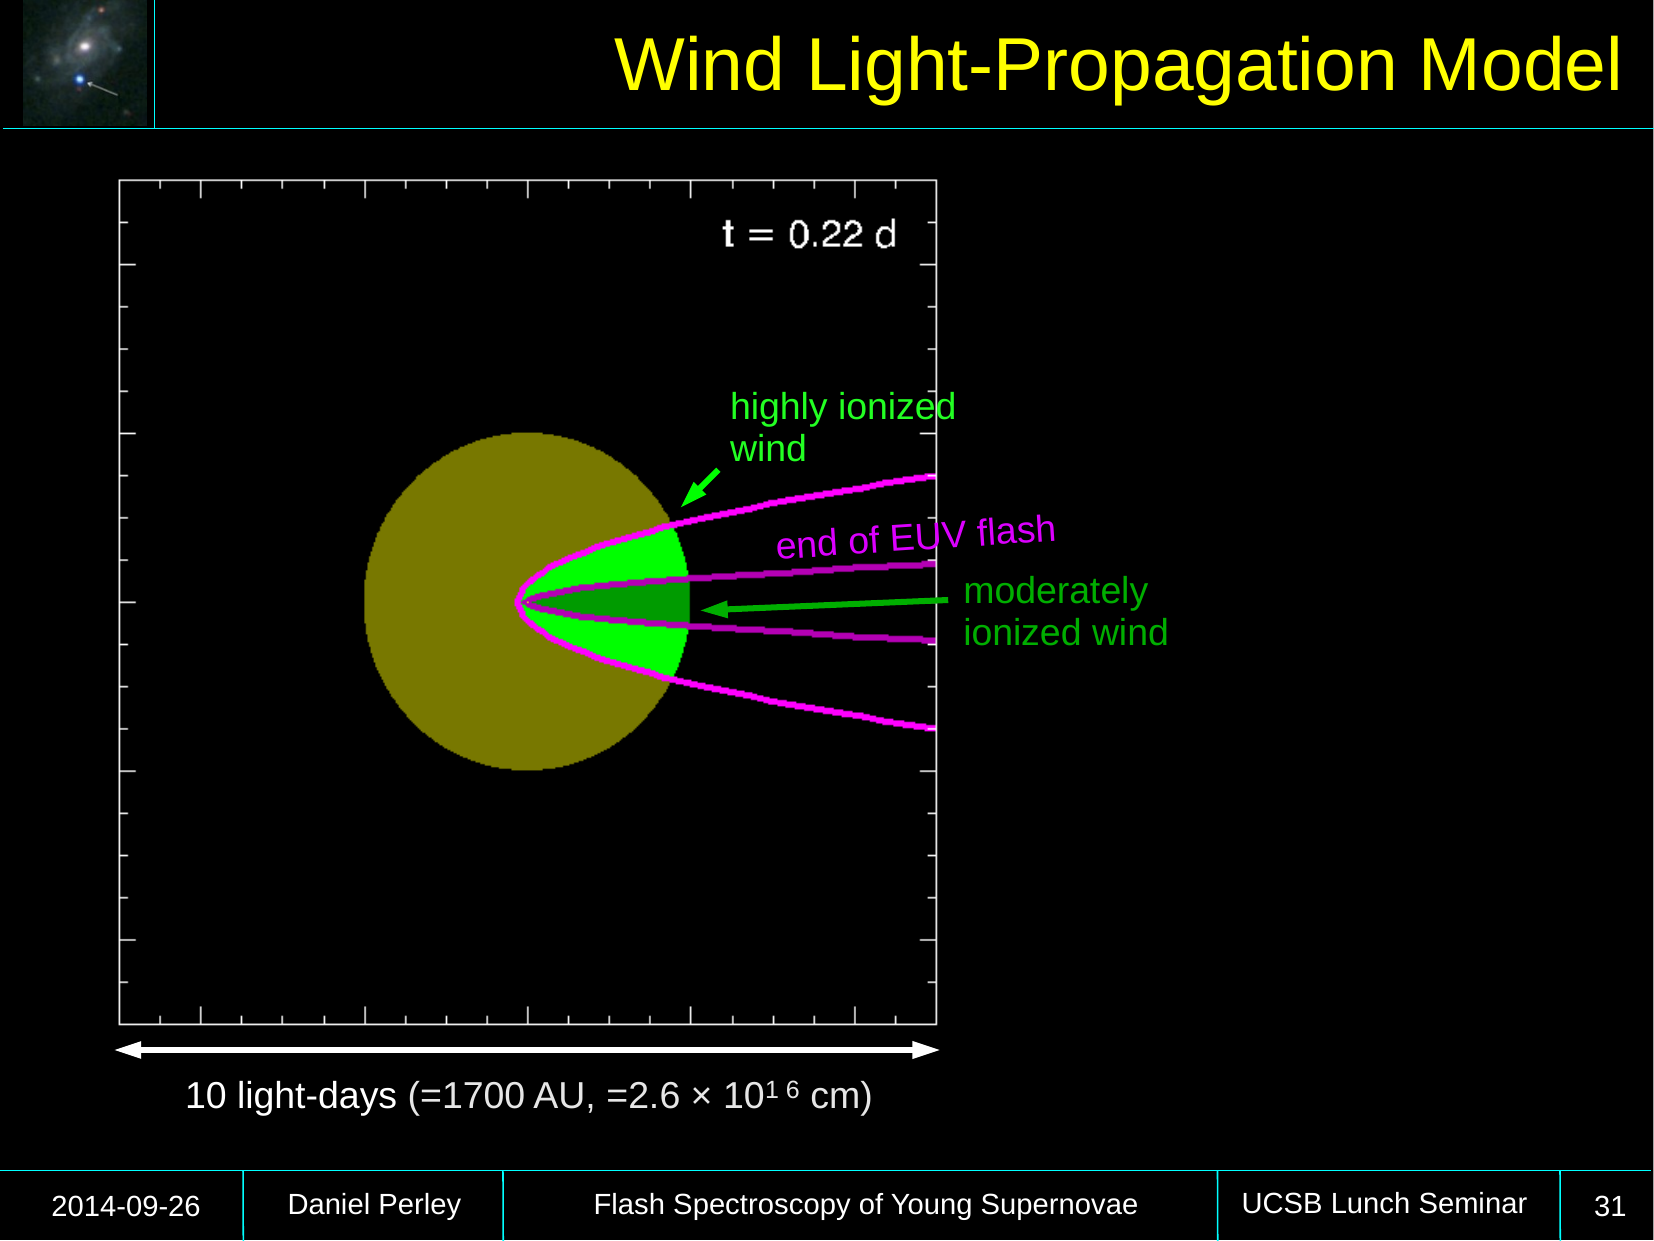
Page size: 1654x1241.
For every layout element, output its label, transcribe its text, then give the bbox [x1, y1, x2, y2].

text_box moderately ionized wind [945, 558, 1246, 664]
text_box highly ionized wind [712, 375, 1013, 480]
picture [25, 150, 964, 1088]
text_box 10 light-days (=1700 AU, =2.6 × 101 6 cm) [154, 1063, 905, 1128]
text_box end of EUV flash [755, 493, 1097, 580]
title Wind Light-Propagation Model [187, 21, 1624, 108]
picture [23, 0, 147, 126]
